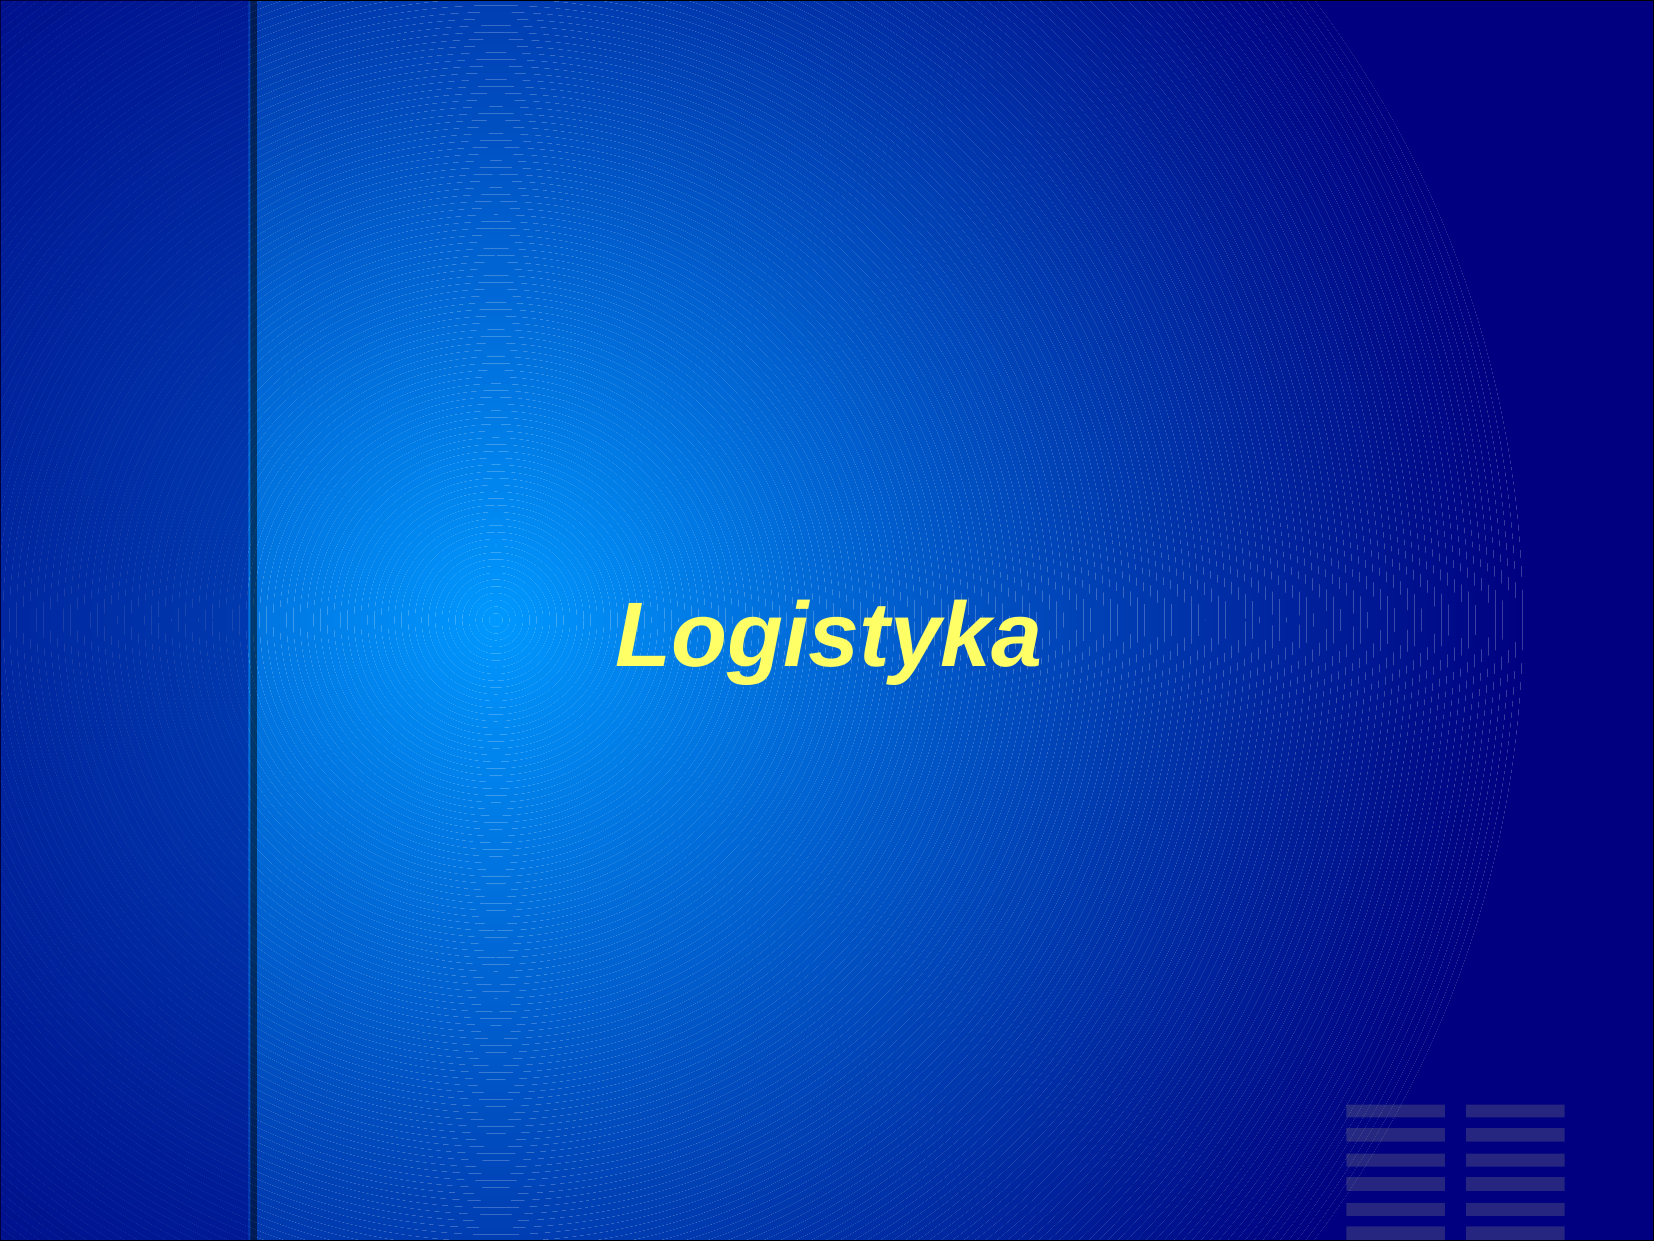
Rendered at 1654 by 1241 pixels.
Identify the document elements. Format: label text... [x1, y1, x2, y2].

title Logistyka [123, 531, 1536, 739]
